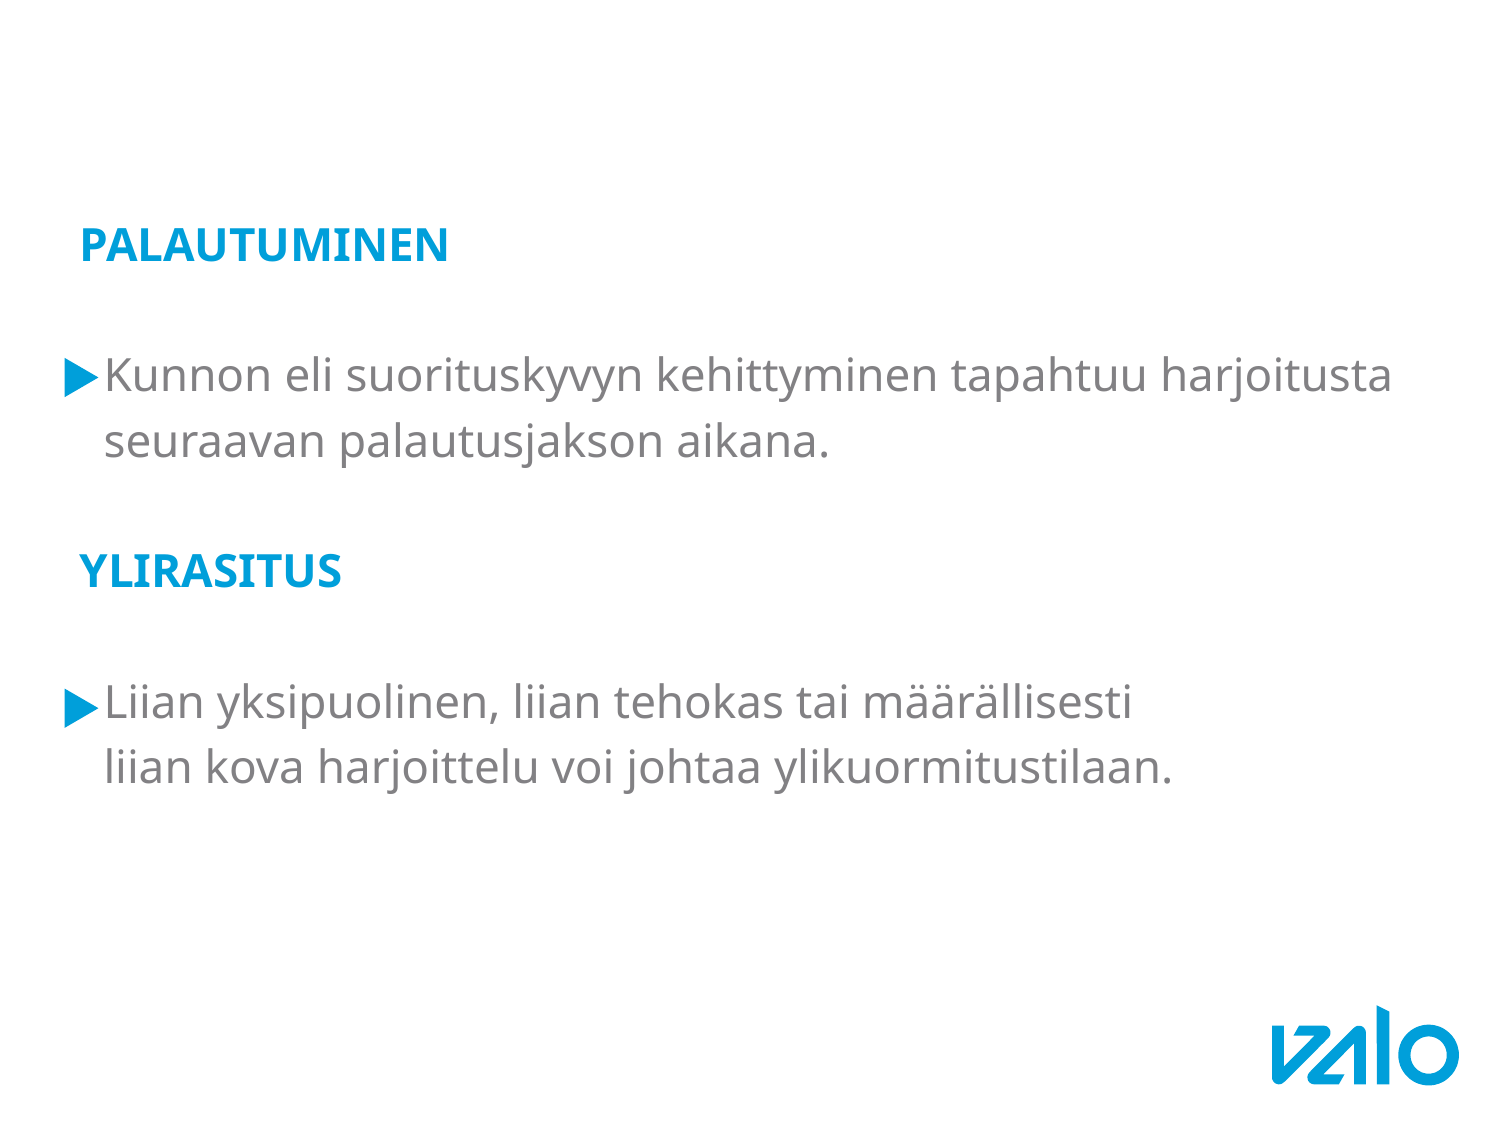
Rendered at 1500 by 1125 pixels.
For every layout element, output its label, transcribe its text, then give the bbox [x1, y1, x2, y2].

text_box [64, 357, 99, 398]
list PALAUTUMINEN Kunnon eli suorituskyvyn kehittyminen tapahtuu harjoitusta seuraavan palautusjakson aikana. YLIRASITUS Liian yksipuolinen, liian tehokas tai määrällisesti liian kova harjoittelu voi johtaa ylikuormitustilaan. [64, 208, 1415, 922]
text_box [64, 688, 99, 728]
